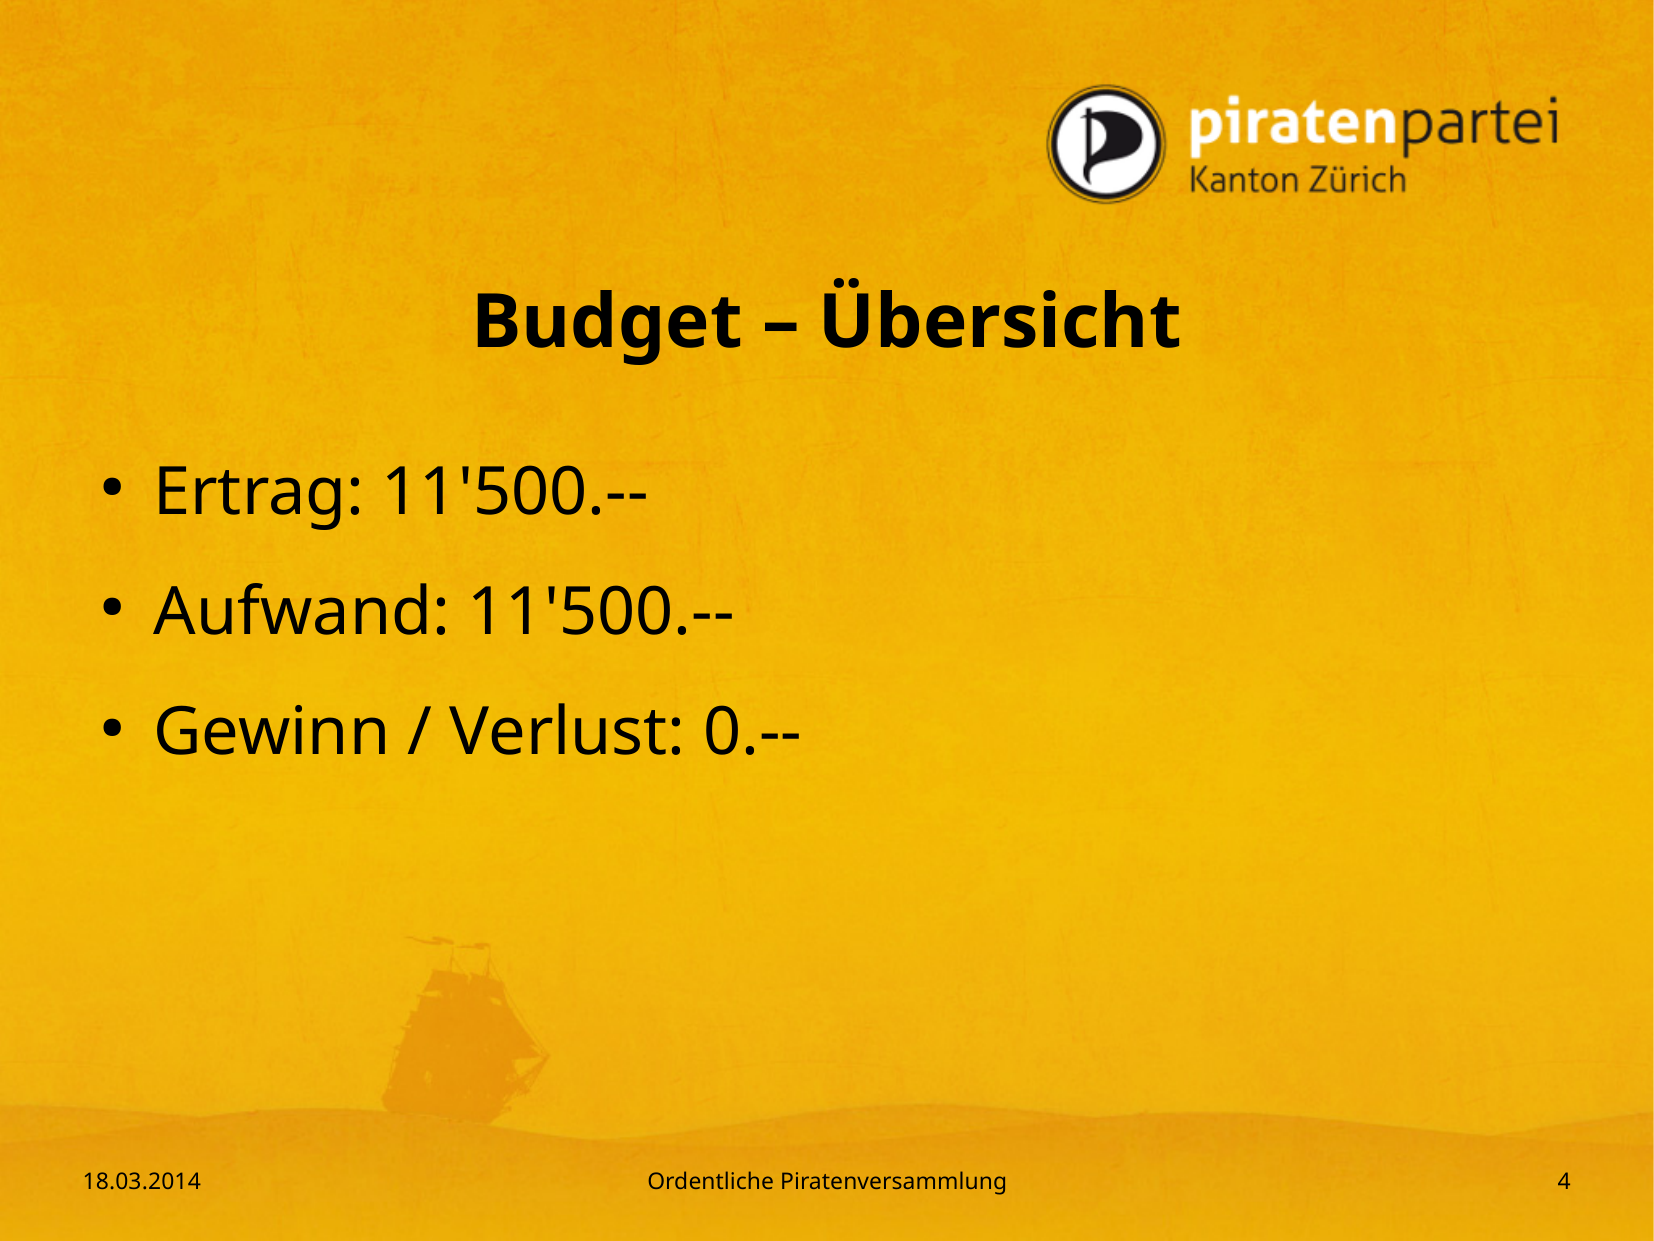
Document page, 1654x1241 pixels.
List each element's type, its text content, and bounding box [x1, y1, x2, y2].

title Budget – Übersicht [82, 214, 1571, 422]
list Ertrag: 11'500.-- Aufwand: 11'500.-- Gewinn / Verlust: 0.-- [82, 442, 1571, 1241]
picture [0, 0, 1654, 1241]
